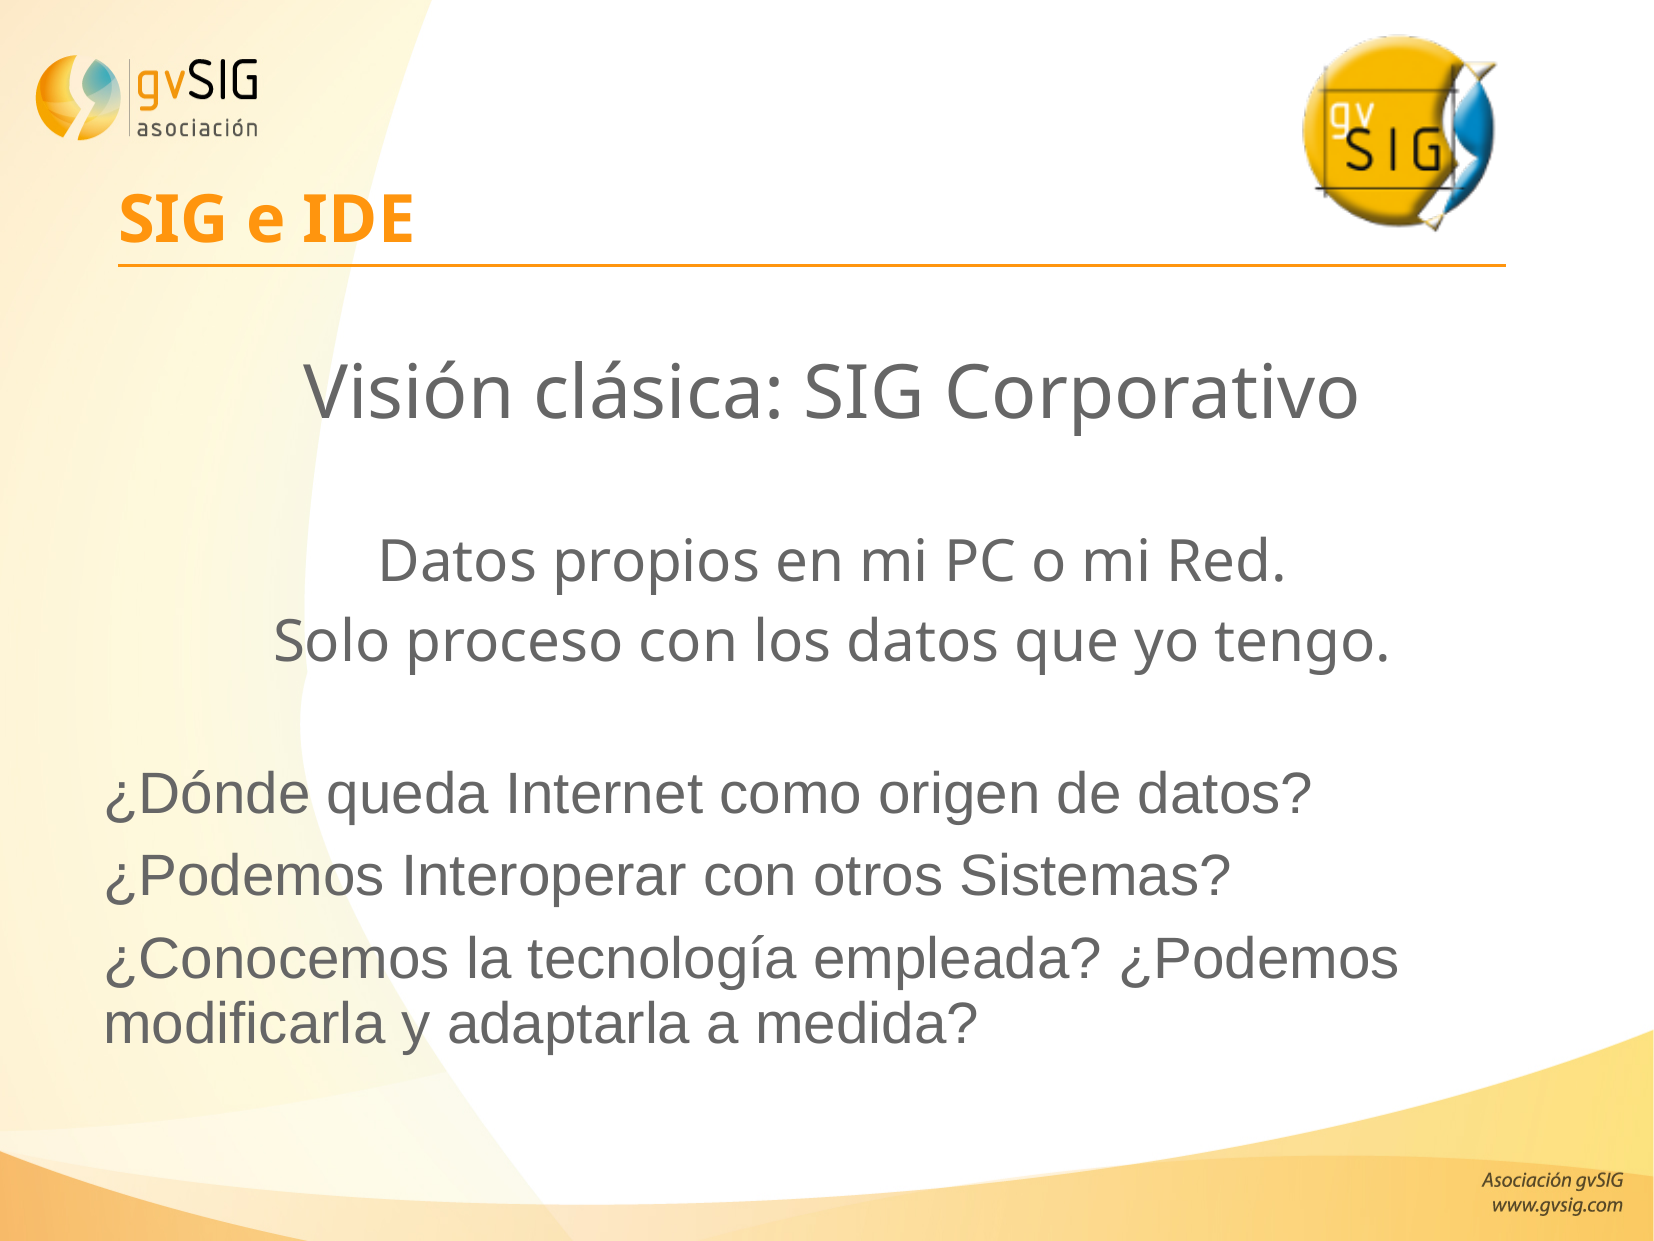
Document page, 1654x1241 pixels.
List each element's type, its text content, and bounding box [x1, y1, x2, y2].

text_box Visión clásica: SIG Corporativo Datos propios en mi PC o mi Red. Solo proceso con los datos que yo tengo. [49, 251, 1615, 625]
text_box ¿Dónde queda Internet como origen de datos? ¿Podemos Interoperar con otros Sistemas? ¿Conocemos la tecnología empleada? ¿Podemos modificarla y adaptarla a medida? [88, 720, 1625, 1105]
text_box SIG e IDE [118, 177, 1247, 256]
picture [0, 0, 1654, 1241]
